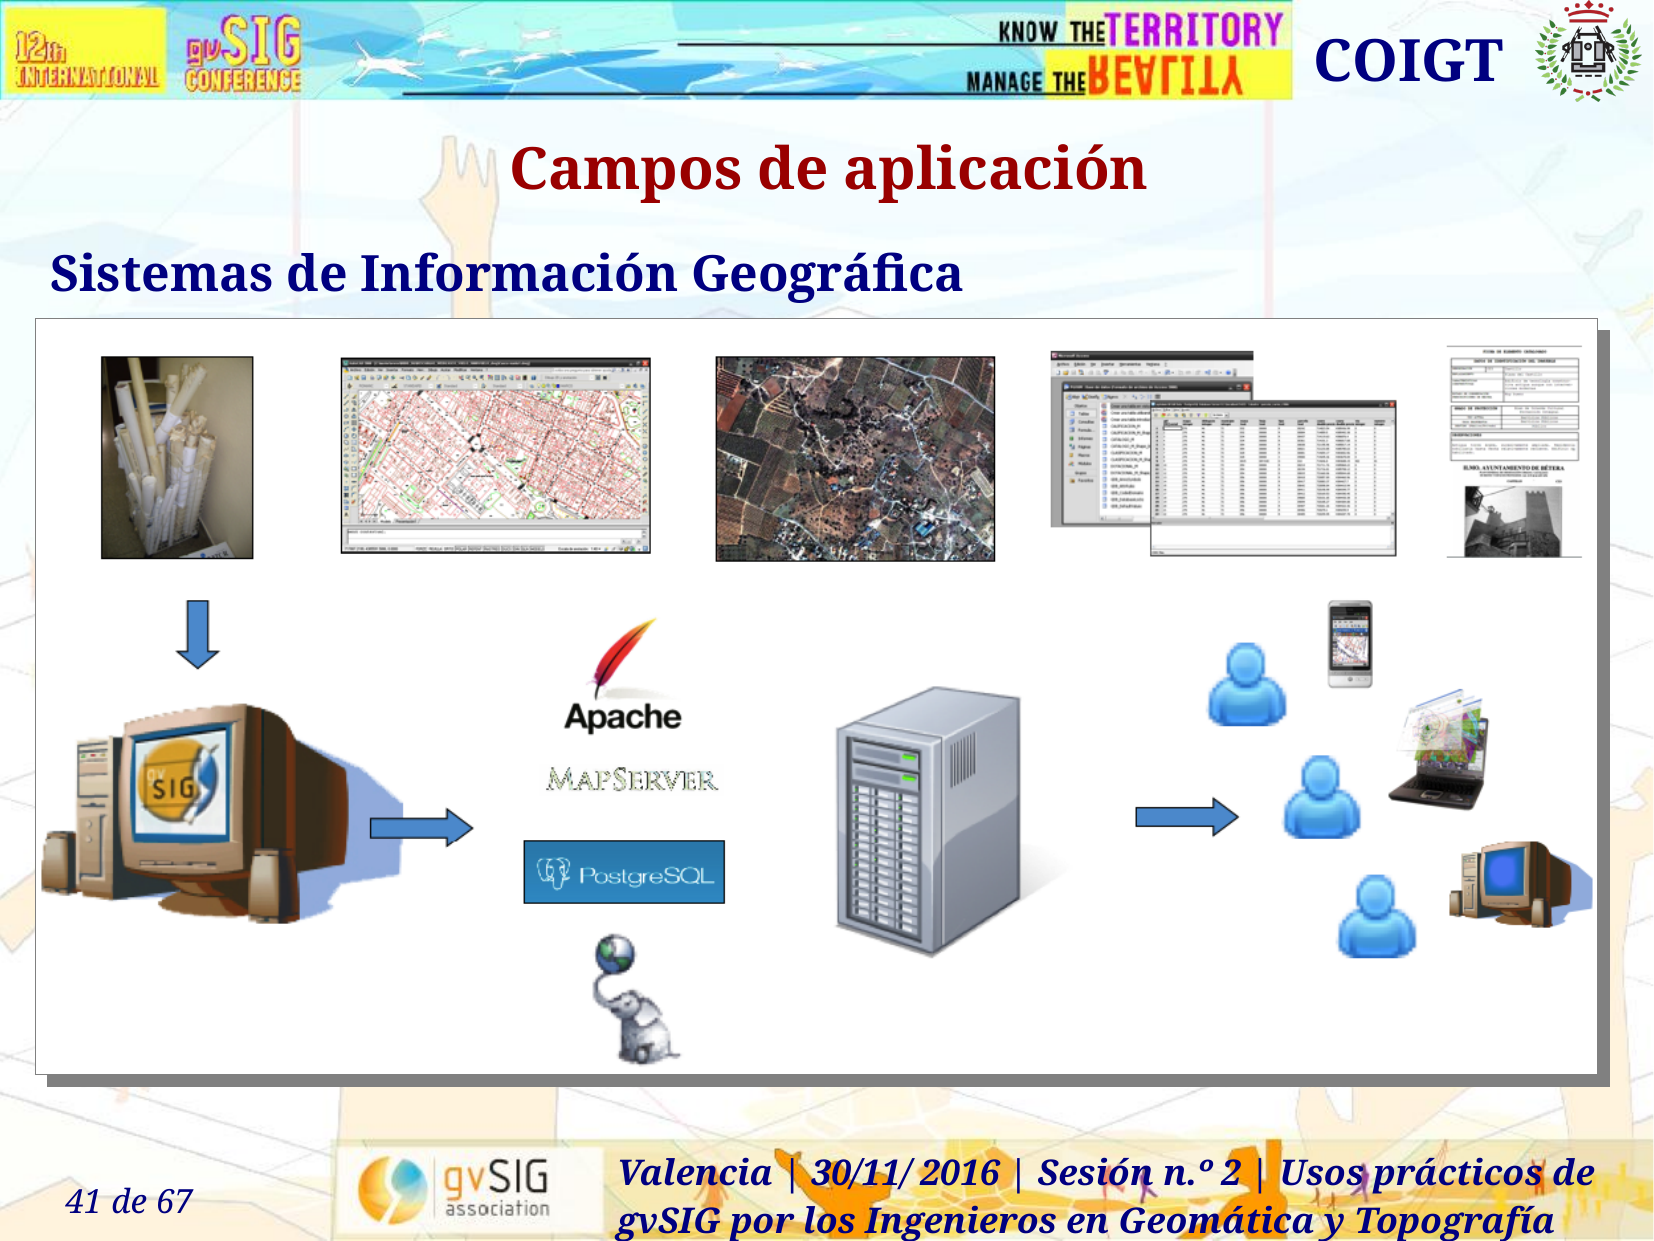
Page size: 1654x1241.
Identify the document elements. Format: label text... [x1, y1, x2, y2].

text_box Campos de aplicación [28, 120, 1630, 202]
text_box <número> de 67 [50, 1170, 383, 1241]
text_box Sistemas de Información Geográfica [35, 230, 1571, 318]
picture [0, 0, 1654, 1241]
text_box Valencia | 30/11/ 2016 | Sesión n.º 2 | Usos prácticos de gvSIG por los Ingenieros en Geomática y Topografía [602, 1140, 1654, 1241]
text_box COIGT [1299, 12, 1654, 148]
